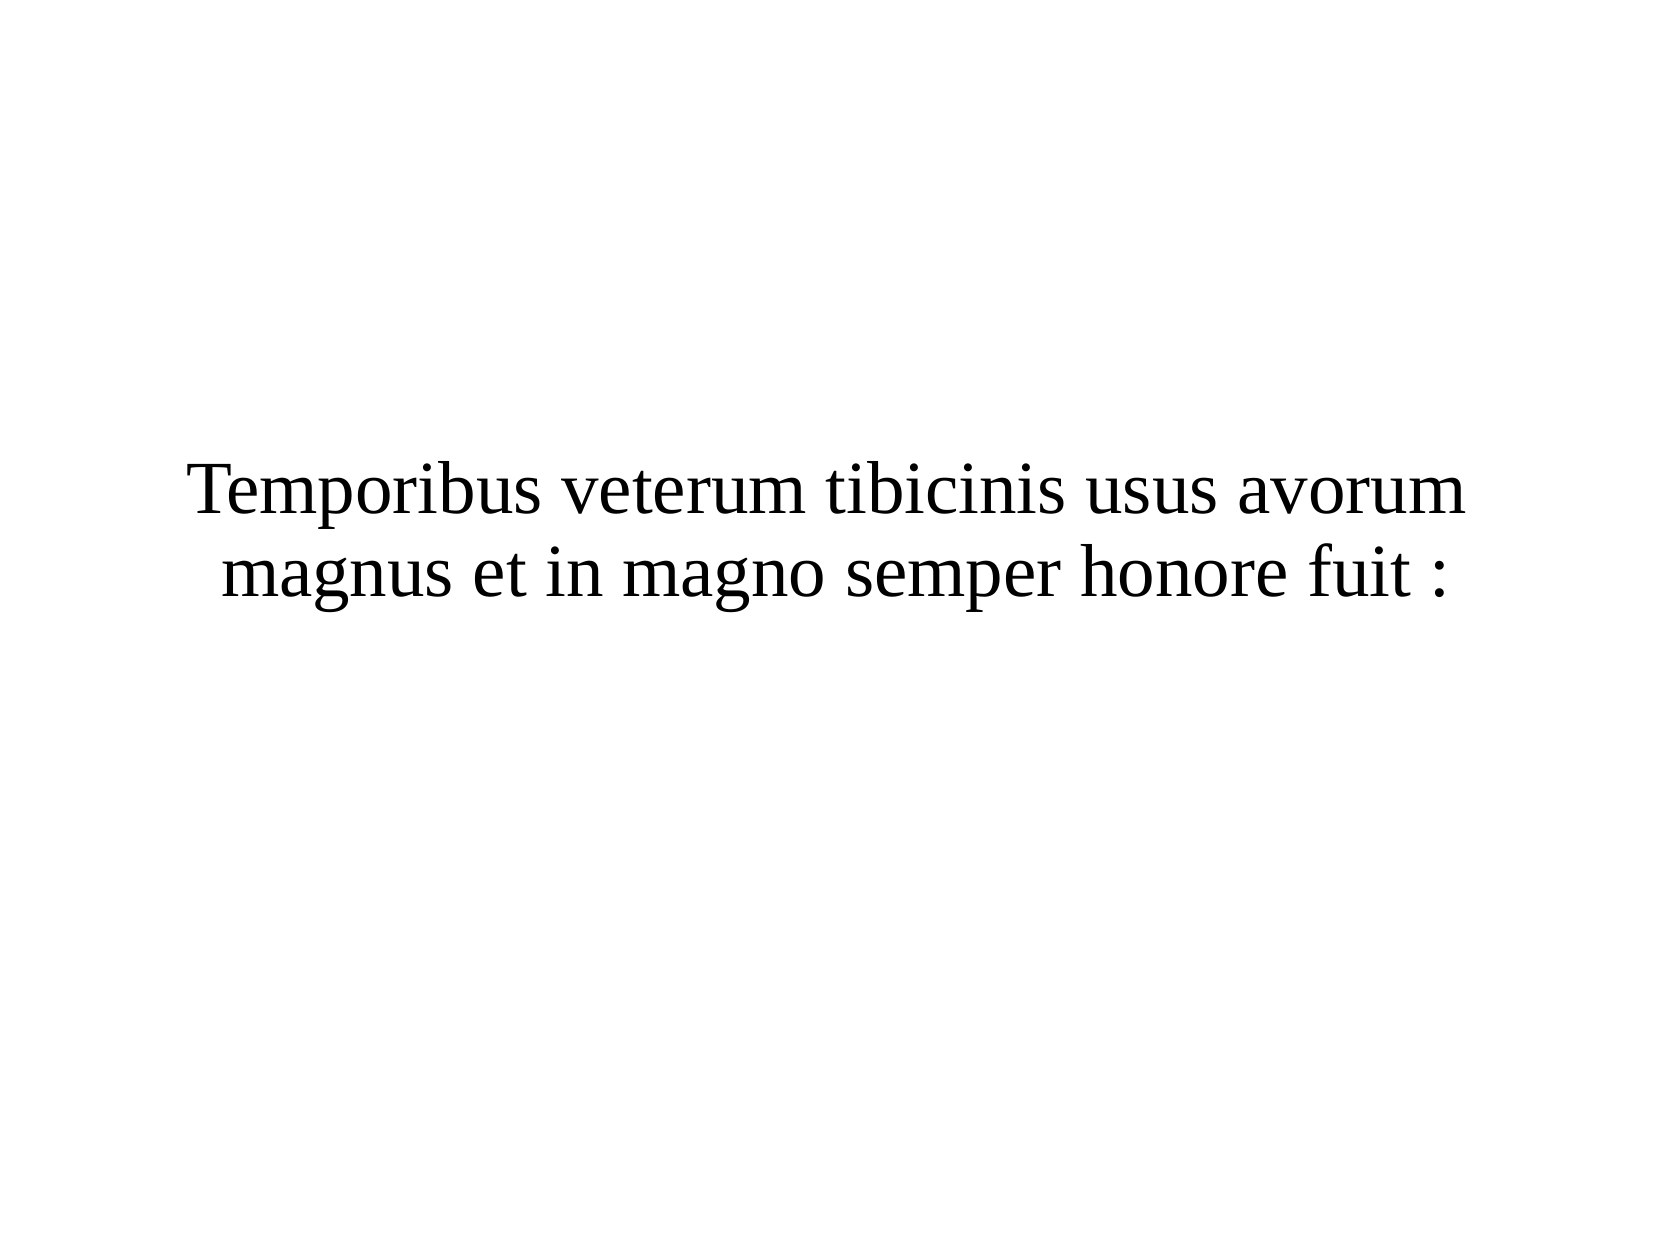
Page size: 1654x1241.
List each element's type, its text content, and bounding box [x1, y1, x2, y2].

subtitle Temporibus veterum tibicinis usus avorum magnus et in magno semper honore fuit : [82, 49, 1571, 1010]
